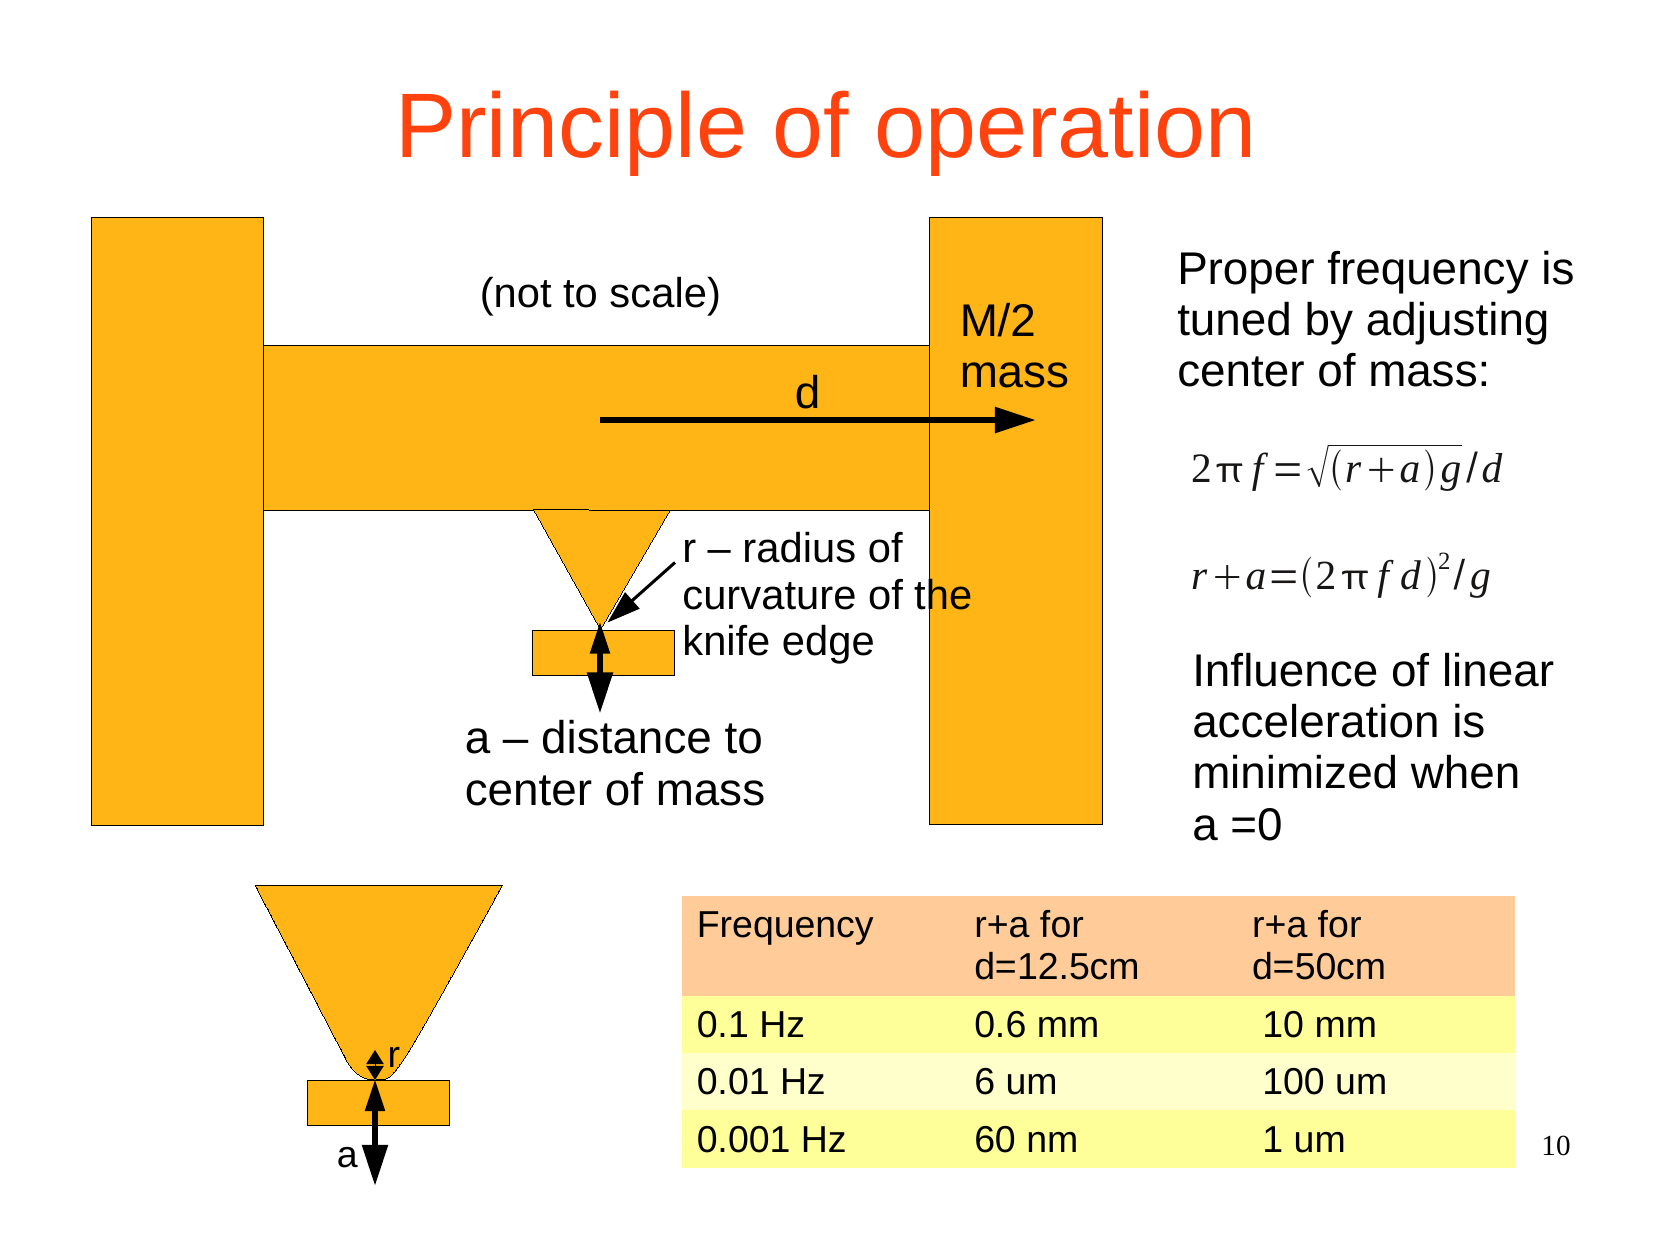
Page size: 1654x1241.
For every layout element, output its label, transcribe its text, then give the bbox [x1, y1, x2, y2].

table_cell 0.6 mm [960, 996, 1237, 1053]
text_box [255, 885, 503, 1126]
table_cell 0.001 Hz [682, 1110, 960, 1168]
chart [1185, 442, 1509, 495]
text_box M/2 mass [945, 287, 1103, 406]
text_box [377, 1080, 450, 1126]
chart [1185, 546, 1497, 601]
text_box d [780, 360, 908, 427]
text_box r [372, 1026, 433, 1084]
text_box r – radius of curvature of the knife edge [667, 517, 1021, 672]
table_header Frequency [682, 896, 960, 996]
text_box Proper frequency is tuned by adjusting center of mass: [1162, 235, 1606, 405]
text_box a – distance to center of mass [450, 705, 818, 823]
text_box a [322, 1126, 398, 1184]
table_header r+a for d=12.5cm [960, 896, 1237, 996]
text_box [532, 630, 597, 676]
table_cell 0.1 Hz [682, 996, 960, 1053]
text_box Influence of linear acceleration is minimized when a =0 [1177, 637, 1583, 858]
table_cell 1 um [1237, 1110, 1515, 1168]
table_cell 0.01 Hz [682, 1053, 960, 1110]
text_box (not to scale) [465, 262, 946, 324]
text_box [929, 217, 1103, 287]
table_cell 100 um [1237, 1053, 1515, 1110]
table_cell 6 um [960, 1053, 1237, 1110]
text_box [91, 217, 1103, 826]
table_header r+a for d=50cm [1237, 896, 1515, 996]
text_box [603, 630, 675, 676]
table_cell 60 nm [960, 1110, 1237, 1168]
table_cell 10 mm [1237, 996, 1515, 1053]
title Principle of operation [82, 22, 1571, 230]
